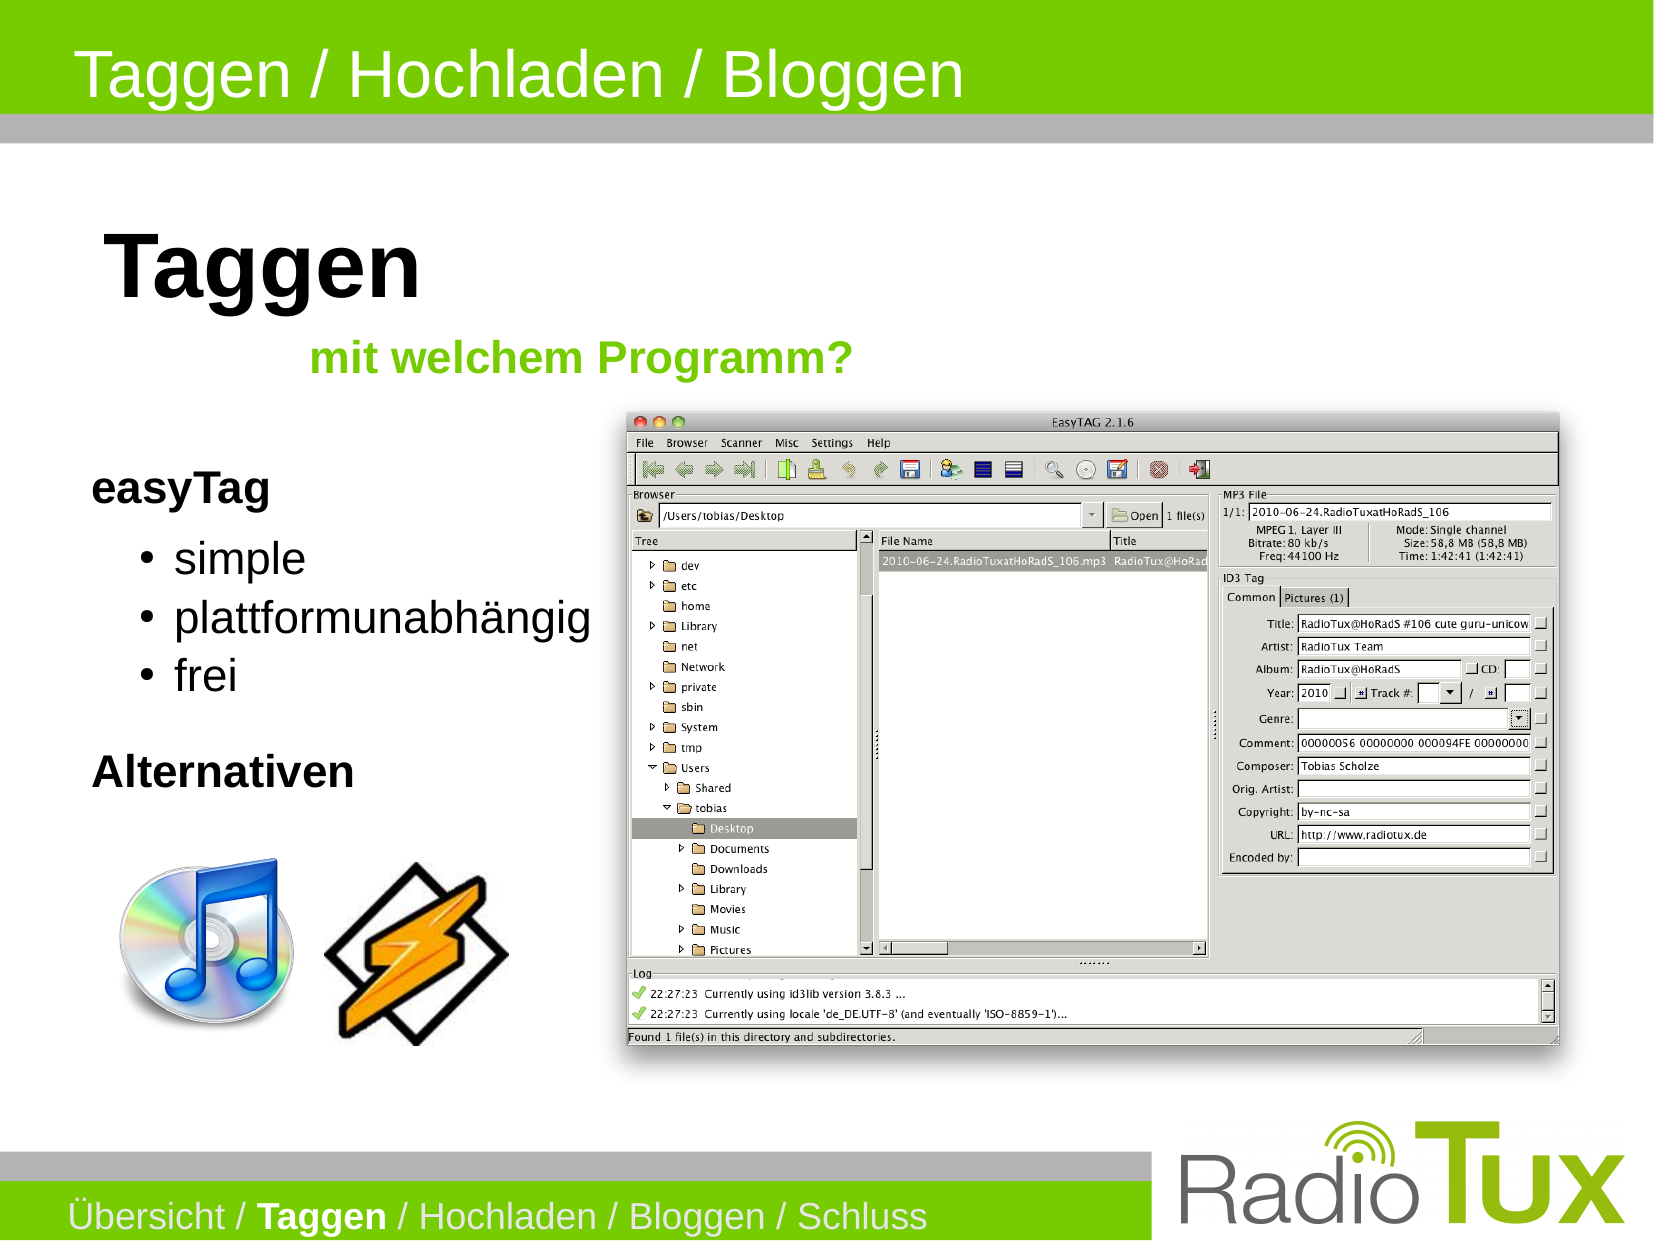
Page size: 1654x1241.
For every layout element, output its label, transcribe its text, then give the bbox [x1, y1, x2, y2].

text_box Übersicht / Taggen / Hochladen / Bloggen / Schluss [0, 1187, 1063, 1241]
picture [324, 862, 509, 1046]
text_box frei [0, 642, 1152, 703]
picture [117, 856, 296, 1034]
text_box Taggen [88, 206, 650, 314]
text_box simple [0, 525, 590, 584]
text_box mit welchem Programm? [295, 324, 1536, 386]
text_box easyTag [0, 454, 590, 516]
picture [590, 390, 1595, 1093]
picture [1181, 1121, 1625, 1224]
text_box plattformunabhängig [0, 584, 1152, 642]
text_box [0, 1151, 1152, 1241]
text_box [0, 0, 1654, 144]
text_box Taggen / Hochladen / Bloggen [59, 29, 1654, 111]
text_box Alternativen [0, 738, 1211, 799]
